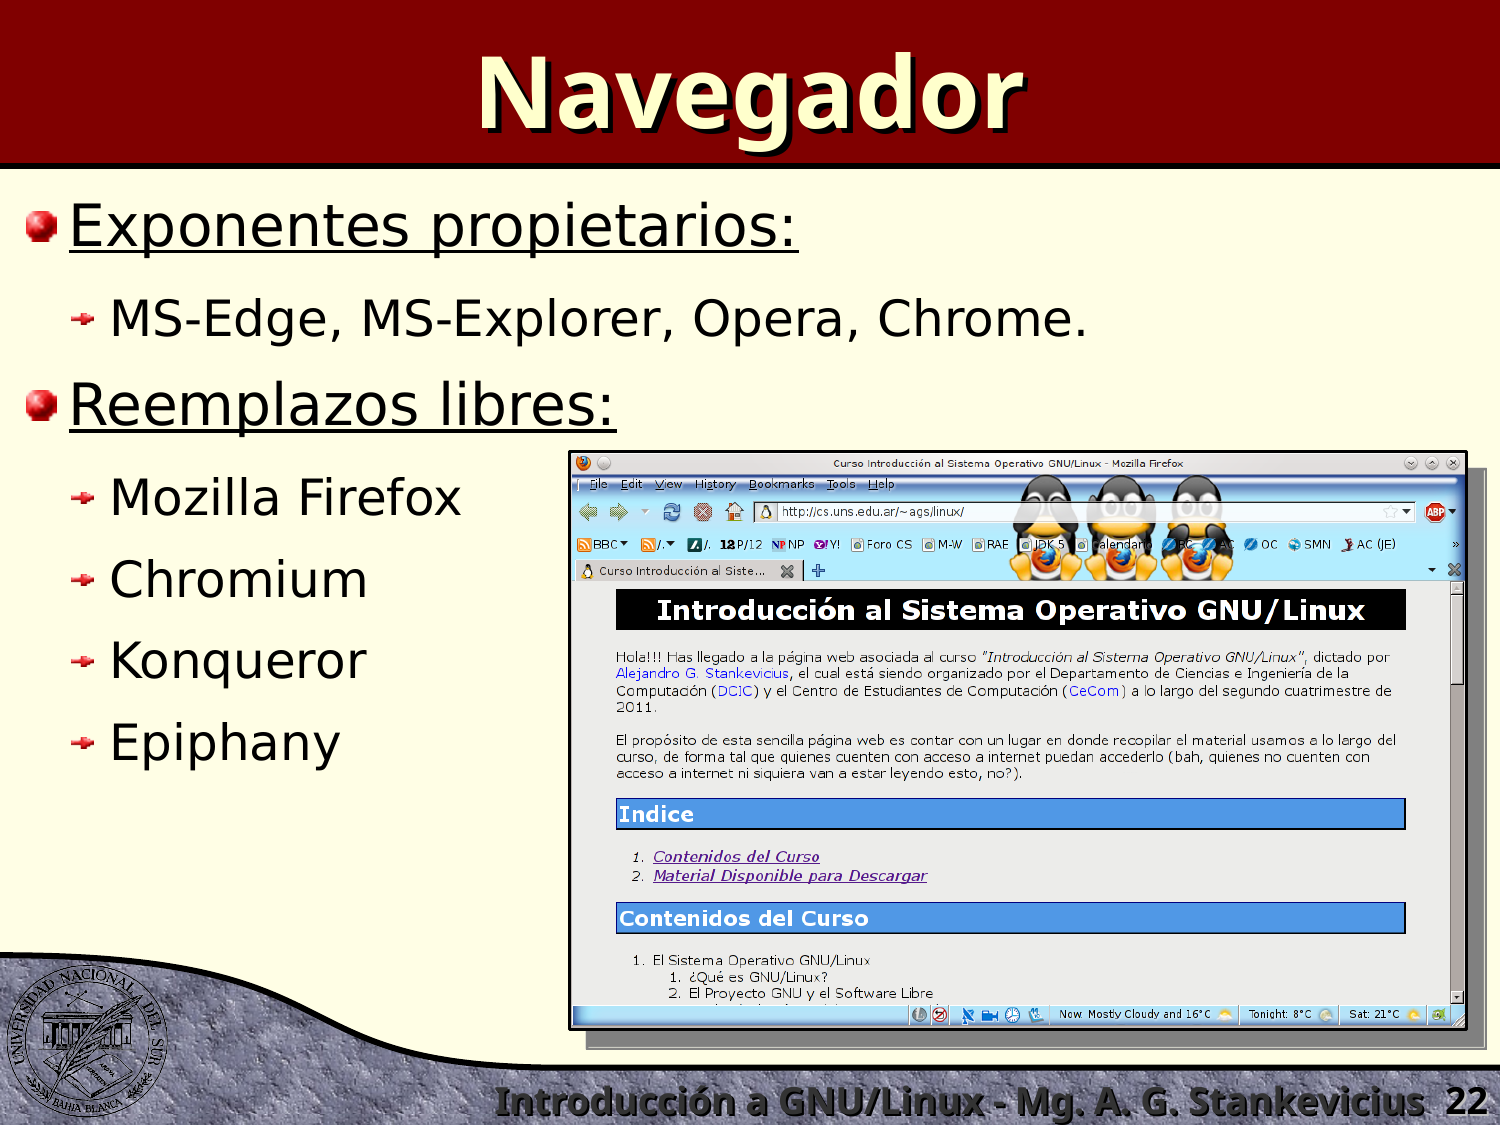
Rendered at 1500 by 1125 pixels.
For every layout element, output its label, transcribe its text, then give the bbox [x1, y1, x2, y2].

list Exponentes propietarios: MS-Edge, MS-Explorer, Opera, Chrome. Reemplazos libres: Mozilla Firefox Chromium Konqueror Epiphany [11, 192, 1486, 935]
picture [1059, 1100, 1065, 1110]
picture [0, 956, 1500, 1125]
title Navegador [15, 12, 1485, 153]
picture [570, 453, 1466, 1029]
